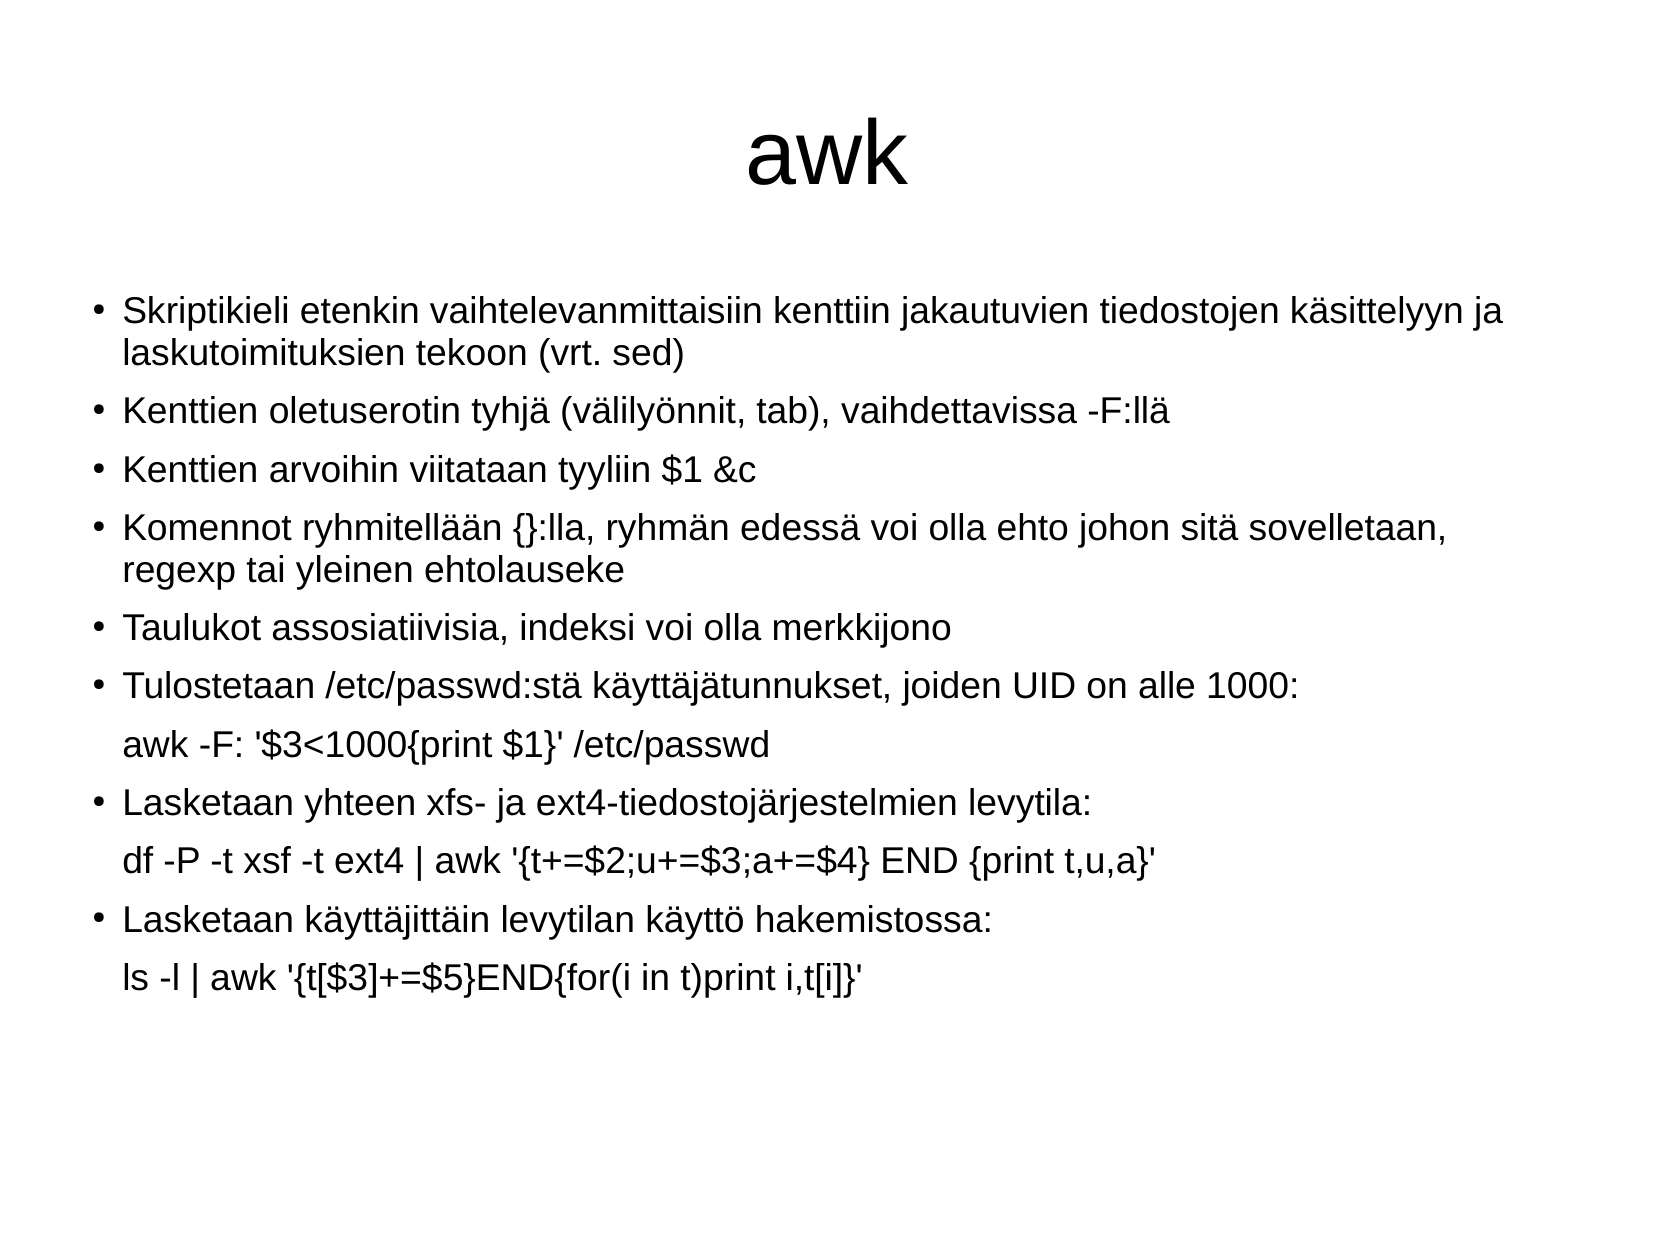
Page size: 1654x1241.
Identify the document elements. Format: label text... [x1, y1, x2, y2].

list Skriptikieli etenkin vaihtelevanmittaisiin kenttiin jakautuvien tiedostojen käsittelyyn ja laskutoimituksien tekoon (vrt. sed) Kenttien oletuserotin tyhjä (välilyönnit, tab), vaihdettavissa -F:llä Kenttien arvoihin viitataan tyyliin $1 &c Komennot ryhmitellään {}:lla, ryhmän edessä voi olla ehto johon sitä sovelletaan, regexp tai yleinen ehtolauseke Taulukot assosiatiivisia, indeksi voi olla merkkijono Tulostetaan /etc/passwd:stä käyttäjätunnukset, joiden UID on alle 1000: awk -F: '$3<1000{print $1}' /etc/passwd Lasketaan yhteen xfs- ja ext4-tiedostojärjestelmien levytila: df -P -t xsf -t ext4 | awk '{t+=$2;u+=$3;a+=$4} END {print t,u,a}' Lasketaan käyttäjittäin levytilan käyttö hakemistossa: ls -l | awk '{t[$3]+=$5}END{for(i in t)print i,t[i]}' [82, 290, 1571, 1010]
title awk [82, 49, 1571, 257]
